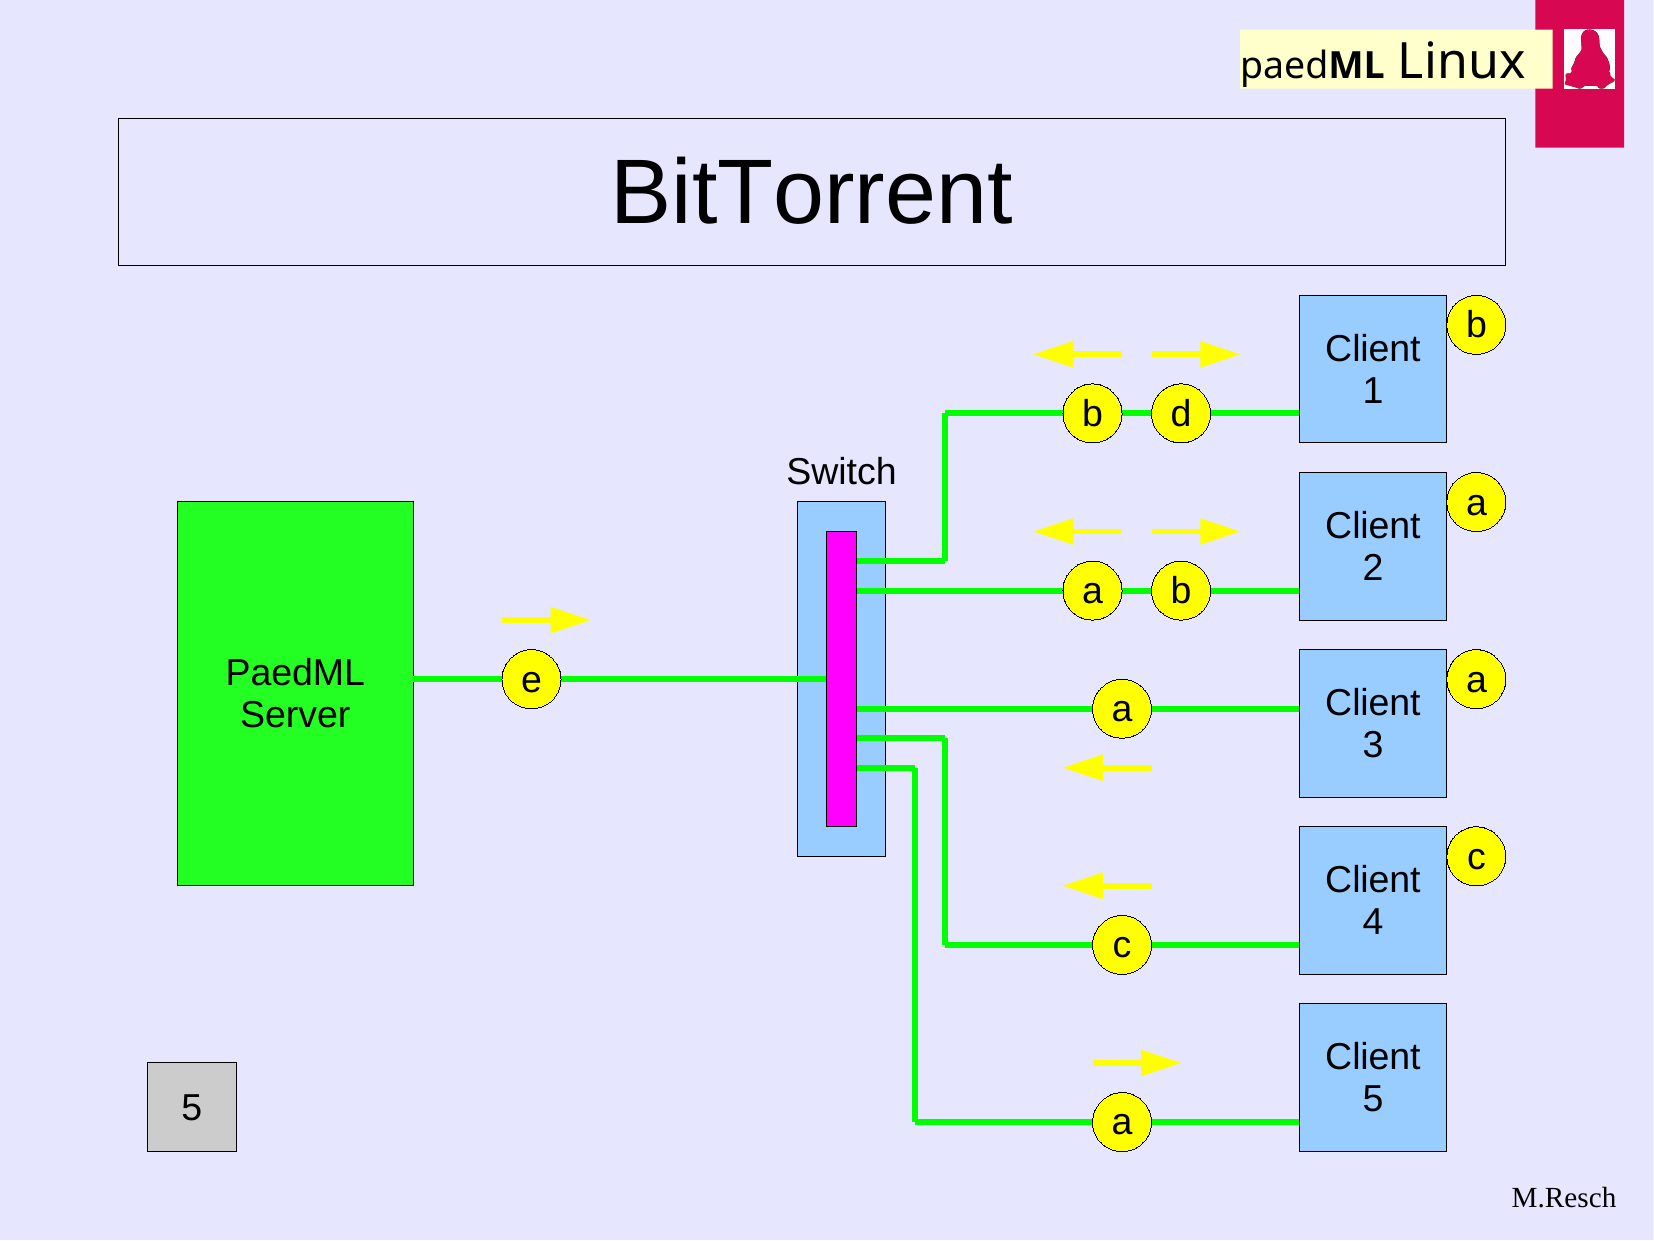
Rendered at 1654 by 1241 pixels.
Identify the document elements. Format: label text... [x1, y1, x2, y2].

text_box e [501, 649, 562, 709]
text_box d [1151, 383, 1211, 443]
title BitTorrent [118, 118, 1506, 266]
text_box a [1092, 679, 1152, 739]
text_box [797, 501, 886, 857]
text_box c [1092, 915, 1152, 975]
text_box a [1446, 472, 1506, 532]
text_box c [1446, 826, 1506, 886]
text_box b [1062, 383, 1123, 443]
text_box a [1446, 649, 1506, 709]
text_box Client 3 [1299, 649, 1447, 798]
text_box 5 [147, 1062, 237, 1152]
text_box Client 4 [1299, 826, 1447, 975]
text_box PaedML Server [177, 501, 414, 886]
text_box Client 1 [1299, 295, 1447, 443]
text_box Client 2 [1299, 472, 1447, 621]
text_box b [1446, 295, 1506, 355]
text_box Client 5 [1299, 1003, 1447, 1152]
text_box a [1092, 1092, 1152, 1152]
text_box b [1151, 561, 1211, 621]
text_box Switch [767, 442, 916, 500]
text_box a [1062, 561, 1123, 621]
